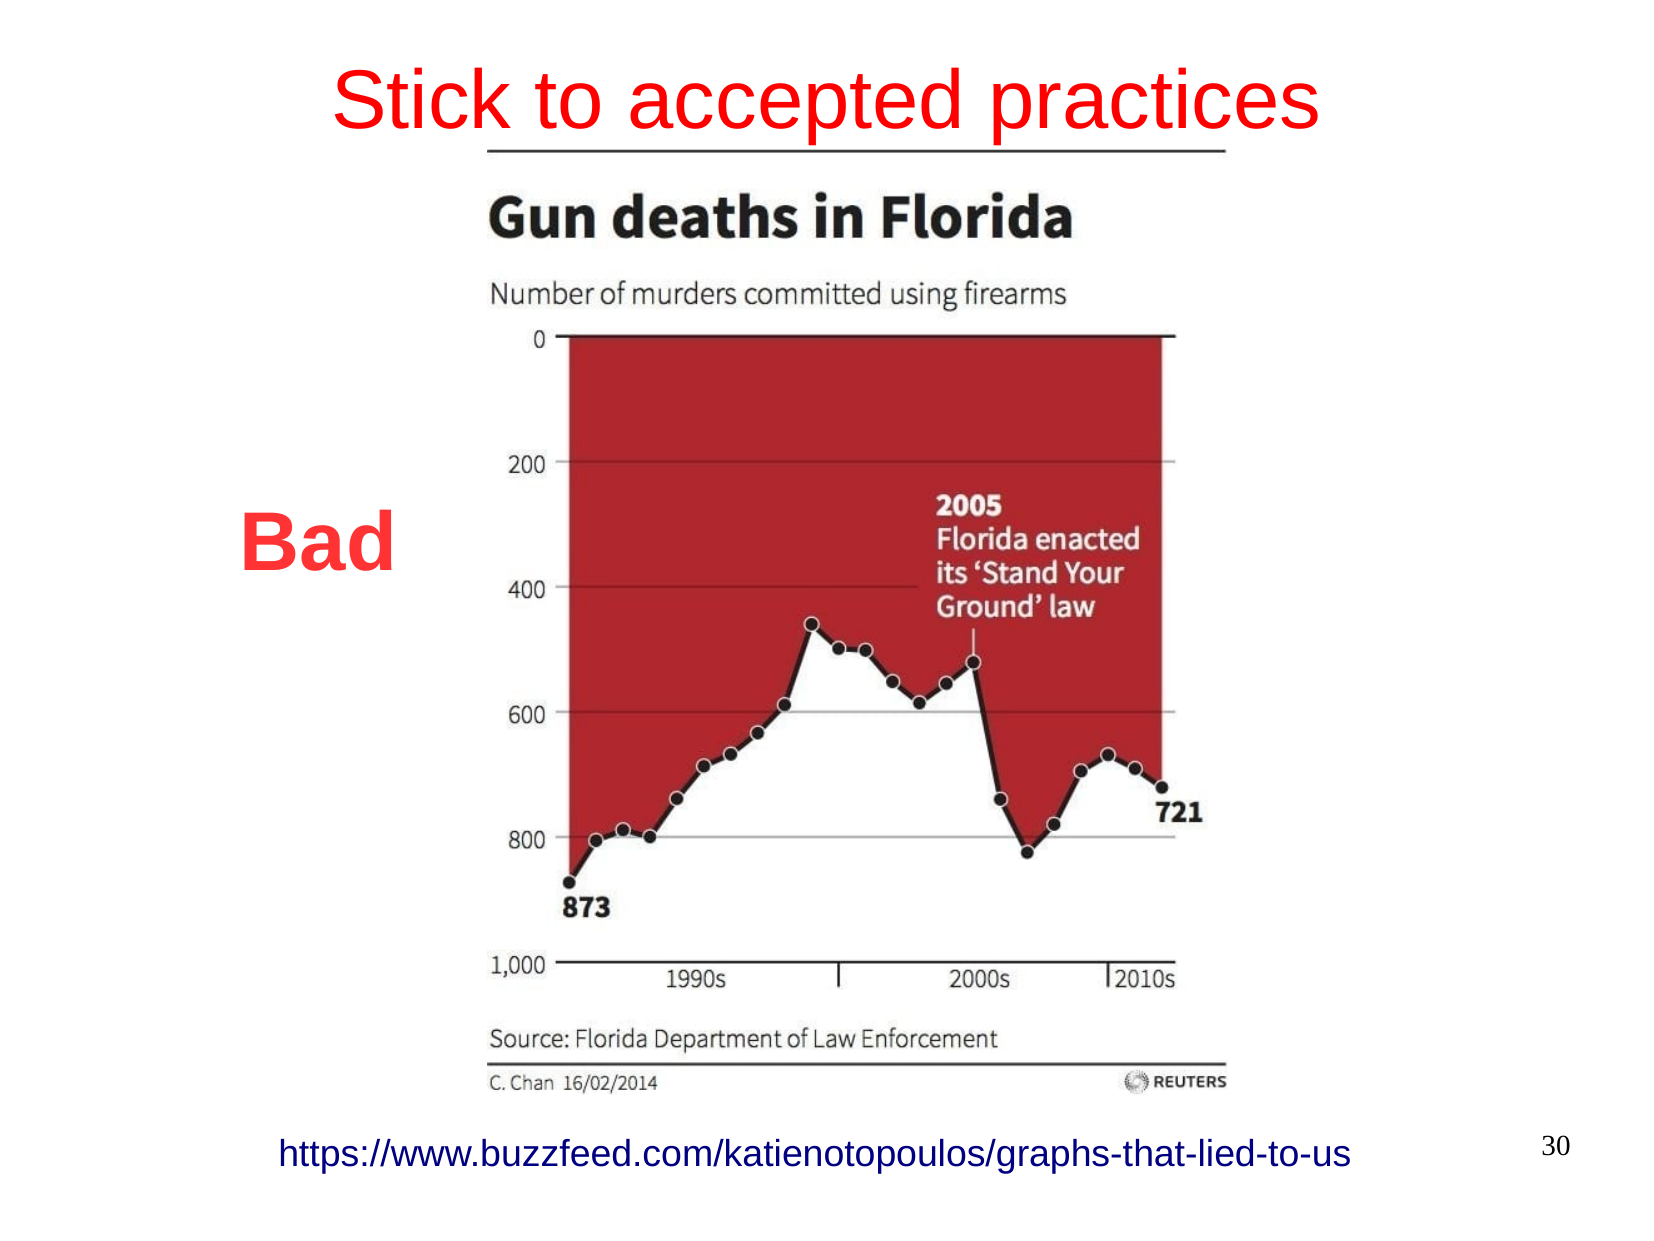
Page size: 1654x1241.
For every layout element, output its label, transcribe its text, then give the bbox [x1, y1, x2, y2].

title Stick to accepted practices [82, 49, 1571, 151]
text_box Bad [225, 487, 412, 596]
text_box https://www.buzzfeed.com/katienotopoulos/graphs-that-lied-to-us [263, 1125, 1388, 1182]
picture [487, 149, 1243, 1095]
